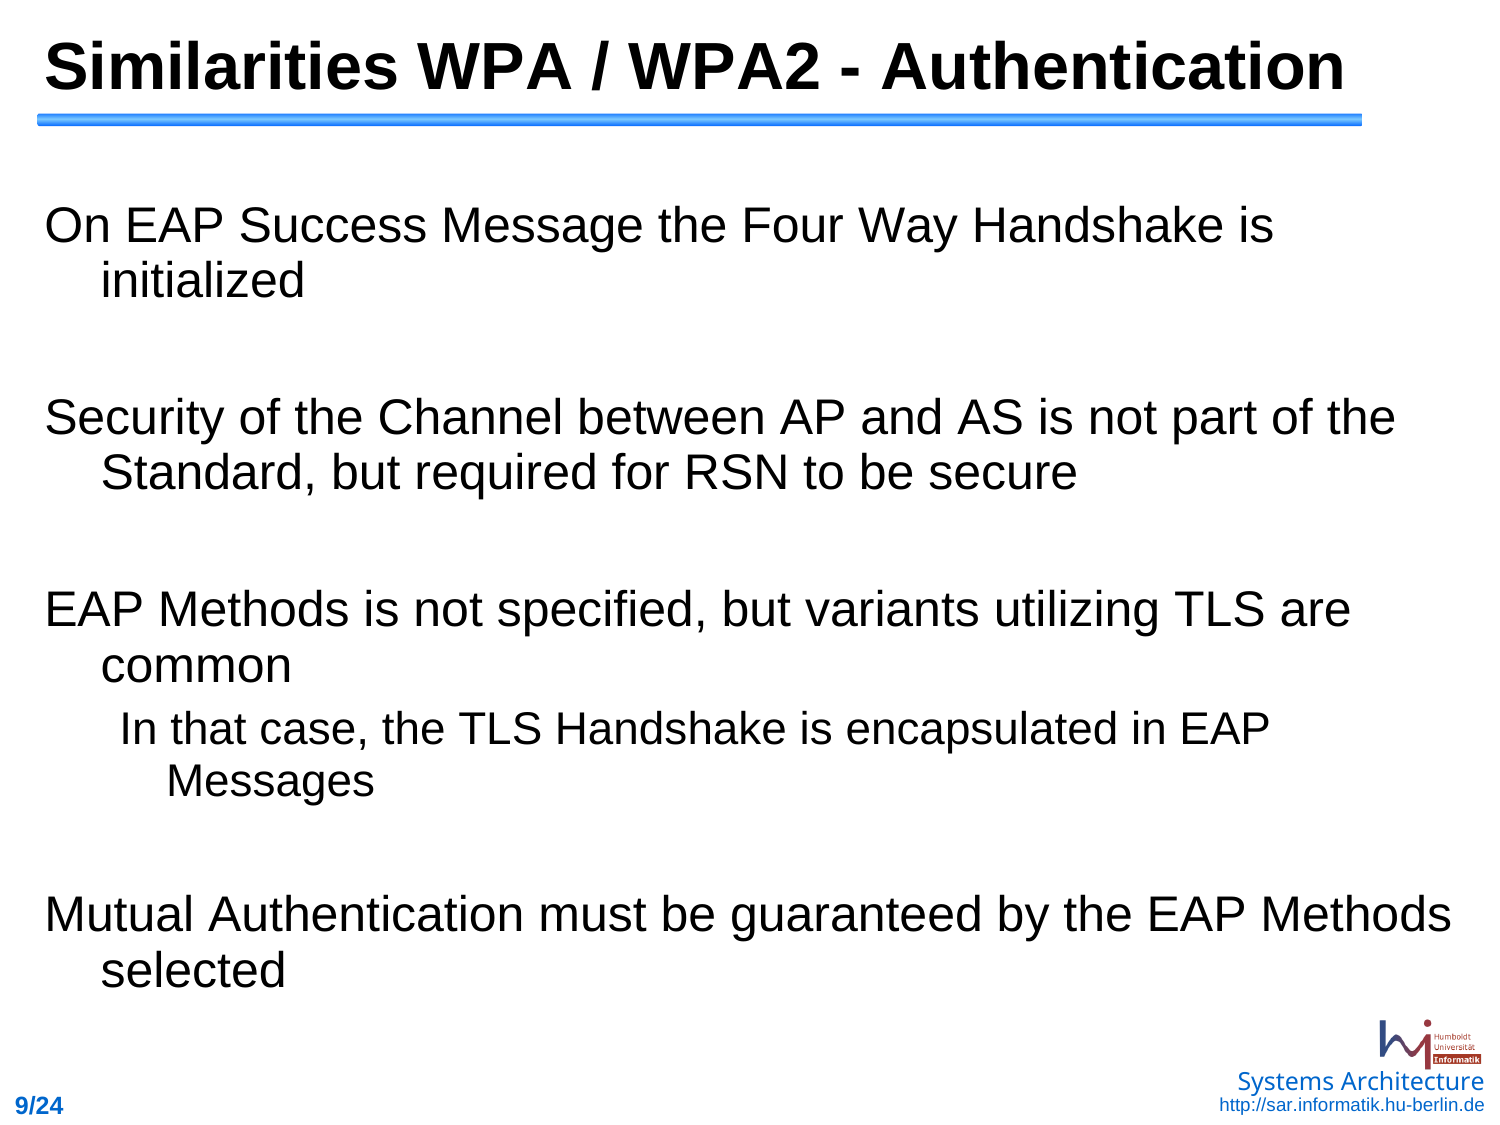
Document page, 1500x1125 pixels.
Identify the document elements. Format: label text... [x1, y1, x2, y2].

title Similarities WPA / WPA2 - Authentication [29, 20, 1500, 114]
picture [1376, 1043, 1483, 1071]
list On EAP Success Message the Four Way Handshake is initialized Security of the Channel between AP and AS is not part of the Standard, but required for RSN to be secure EAP Methods is not specified, but variants utilizing TLS are common In that case, the TLS Handshake is encapsulated in EAP Messages Mutual Authentication must be guaranteed by the EAP Methods selected [29, 121, 1500, 1043]
